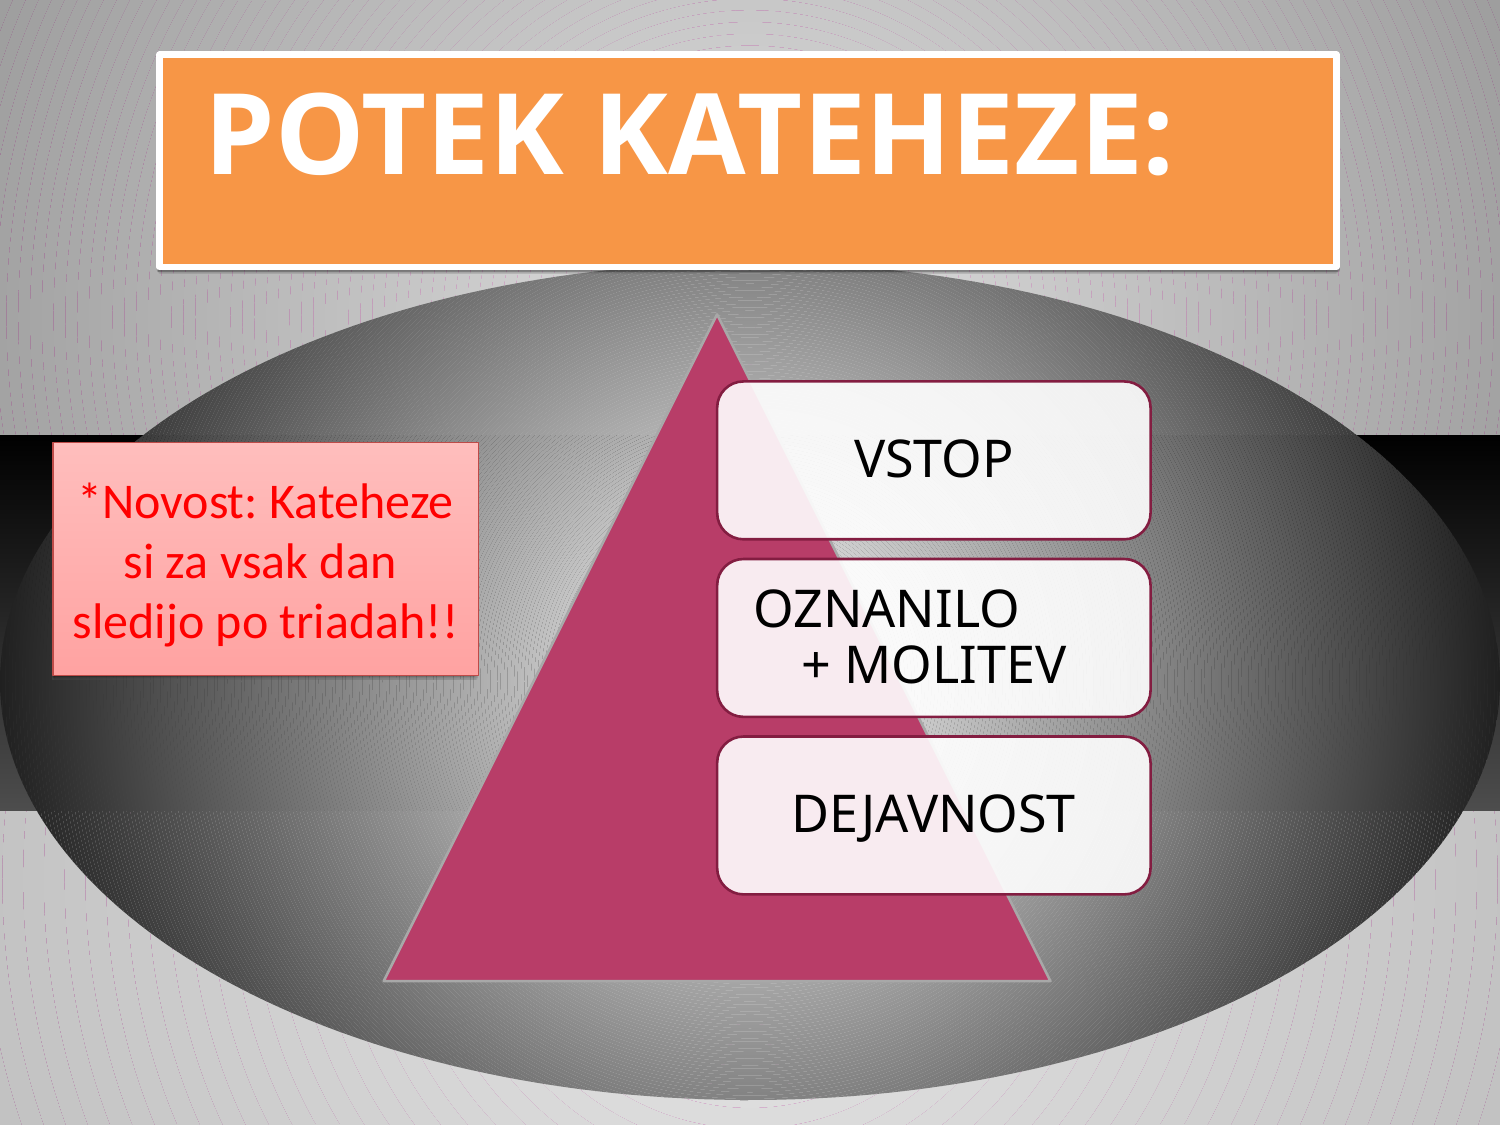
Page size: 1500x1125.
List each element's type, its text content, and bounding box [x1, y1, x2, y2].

title POTEK KATEHEZE: [159, 54, 1337, 268]
text_box *Novost: Kateheze si za vsak dan sledijo po triadah!! [53, 442, 478, 676]
text_box DEJAVNOST [717, 736, 1151, 895]
text_box [383, 314, 1051, 982]
text_box VSTOP [717, 381, 1151, 540]
text_box OZNANILO + MOLITEV [717, 559, 1151, 717]
